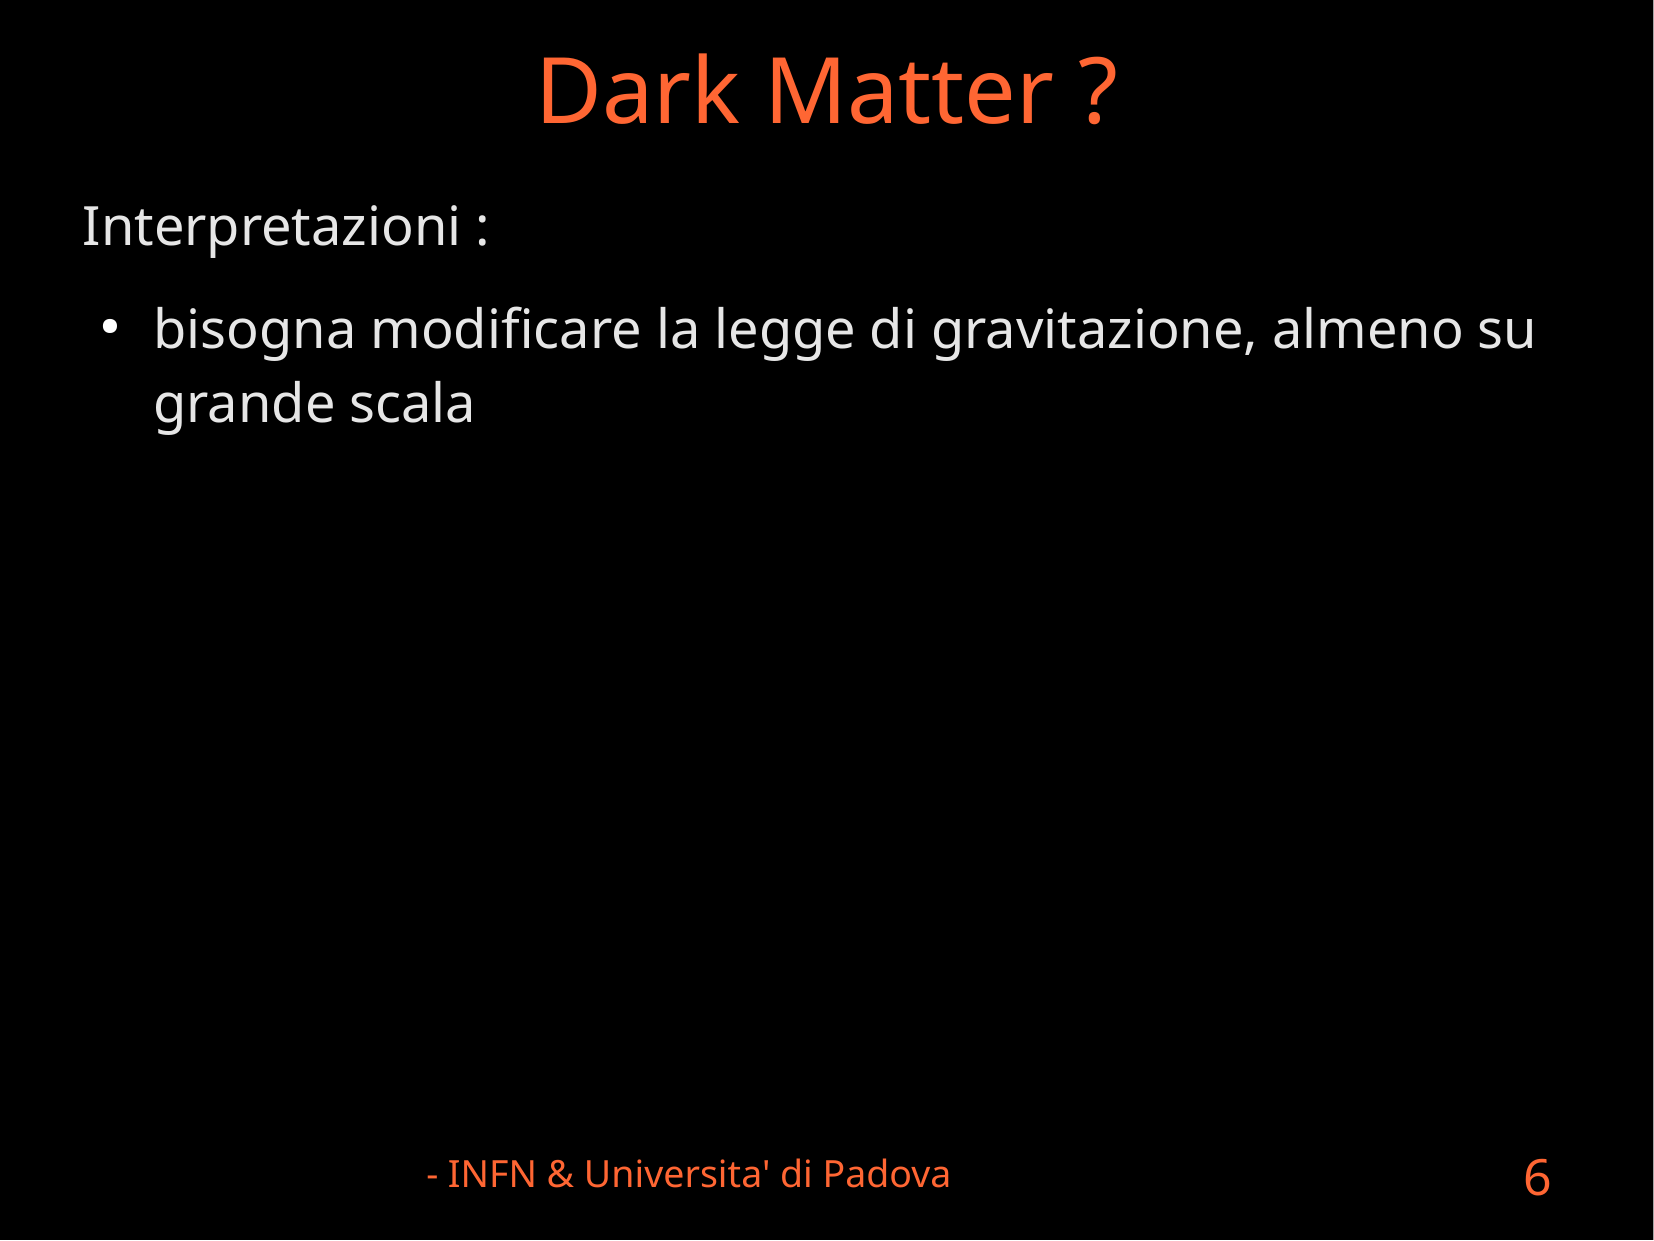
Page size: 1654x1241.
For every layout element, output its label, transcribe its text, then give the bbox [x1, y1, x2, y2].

list Interpretazioni : bisogna modificare la legge di gravitazione, almeno su grande scala [82, 187, 1571, 1094]
title Dark Matter ? [82, 19, 1571, 157]
